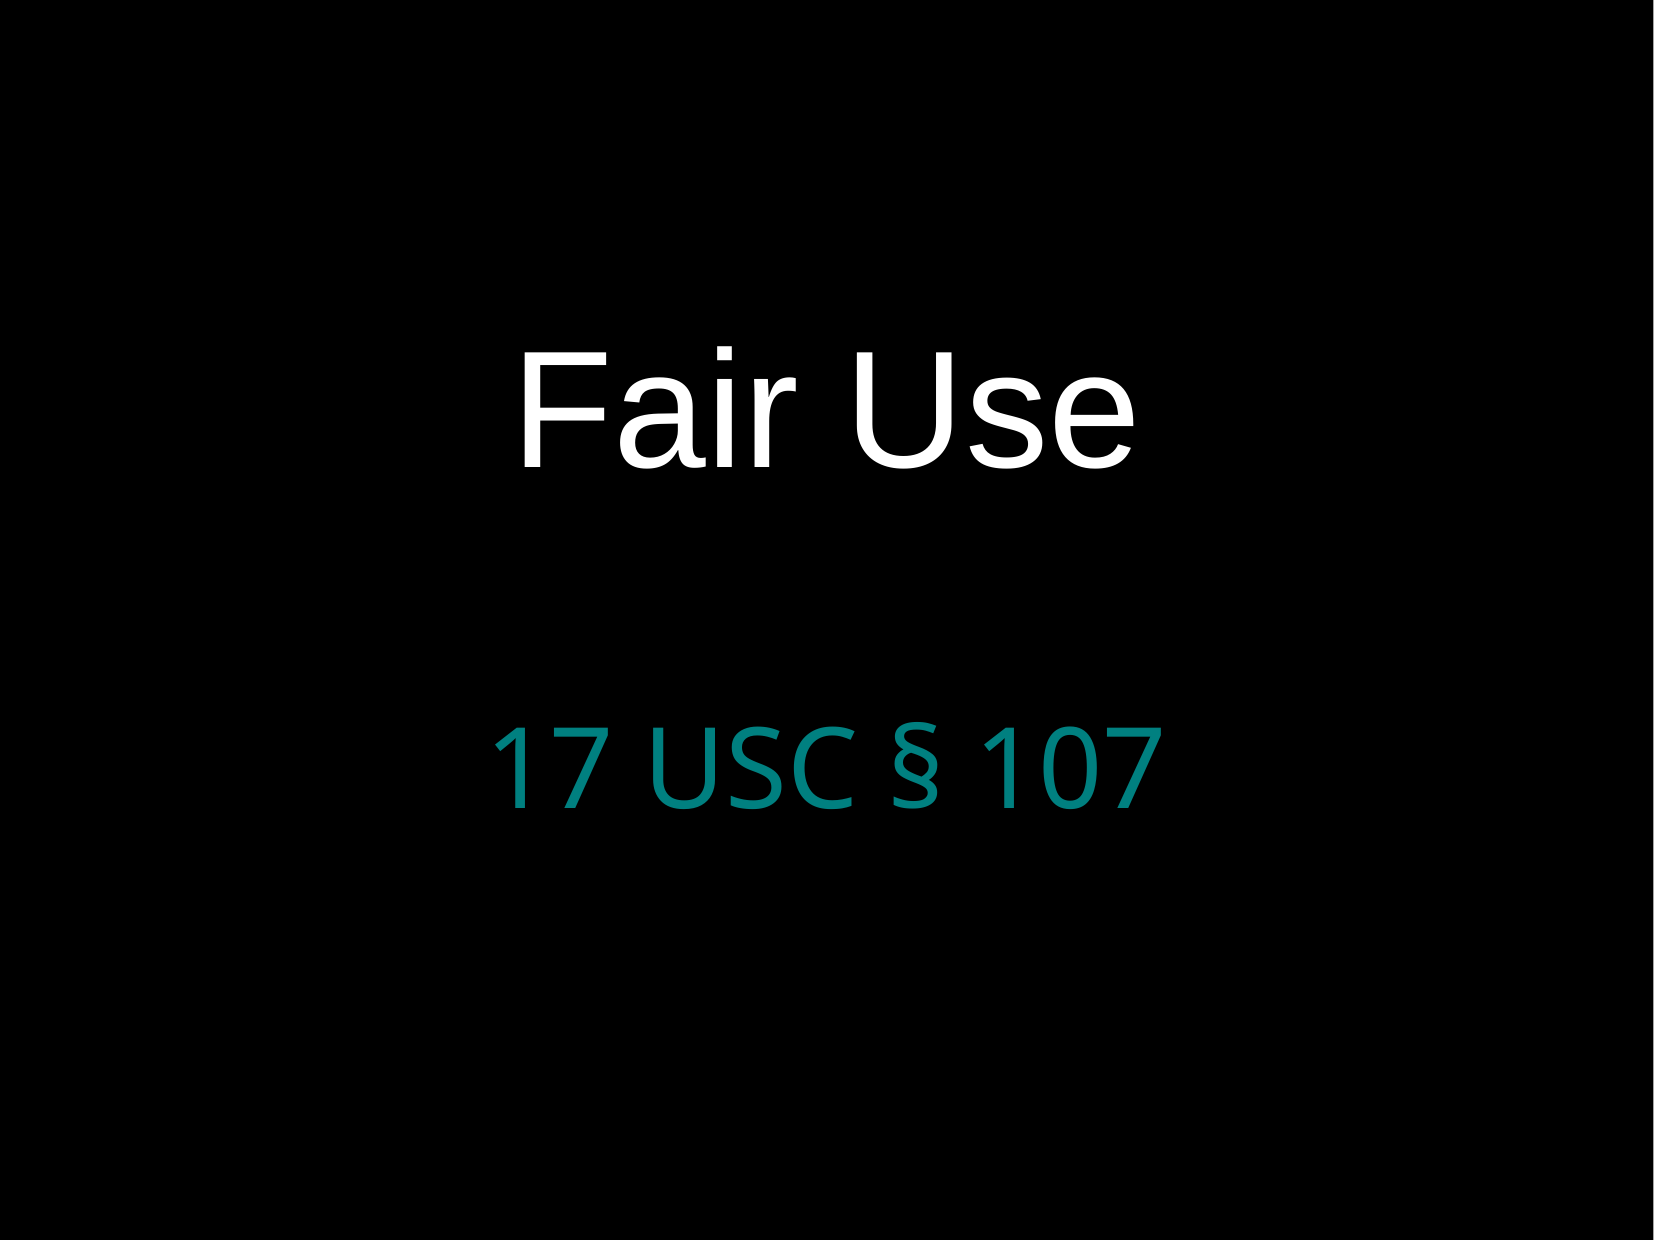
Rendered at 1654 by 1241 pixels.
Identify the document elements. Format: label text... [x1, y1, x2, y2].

subtitle Fair Use 17 USC § 107 [82, 56, 1571, 1102]
